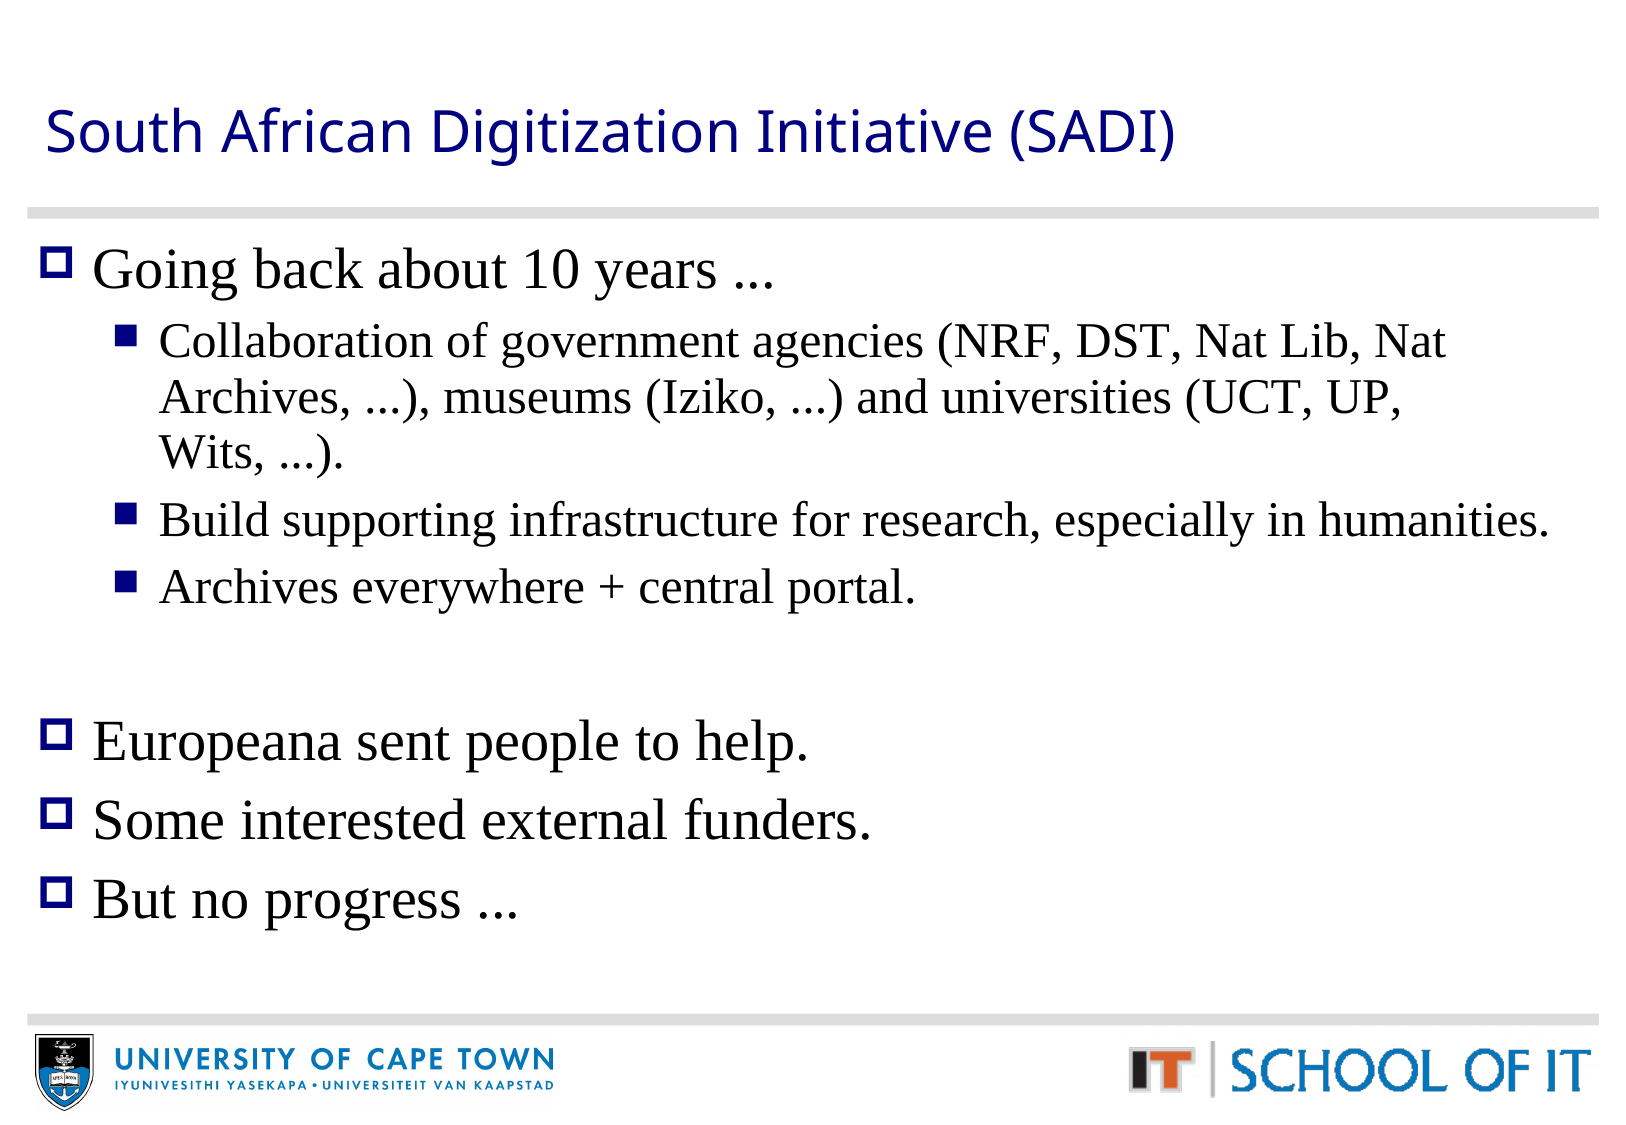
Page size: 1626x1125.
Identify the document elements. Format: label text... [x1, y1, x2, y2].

picture [1118, 1030, 1606, 1109]
list Going back about 10 years ... Collaboration of government agencies (NRF, DST, Nat Lib, Nat Archives, ...), museums (Iziko, ...) and universities (UCT, UP, Wits, ...). Build supporting infrastructure for research, especially in humanities. Archives everywhere + central portal. Europeana sent people to help. Some interested external funders. But no progress ... [36, 236, 1579, 998]
title South African Digitization Initiative (SADI) [45, 66, 1583, 194]
picture [35, 1034, 553, 1111]
